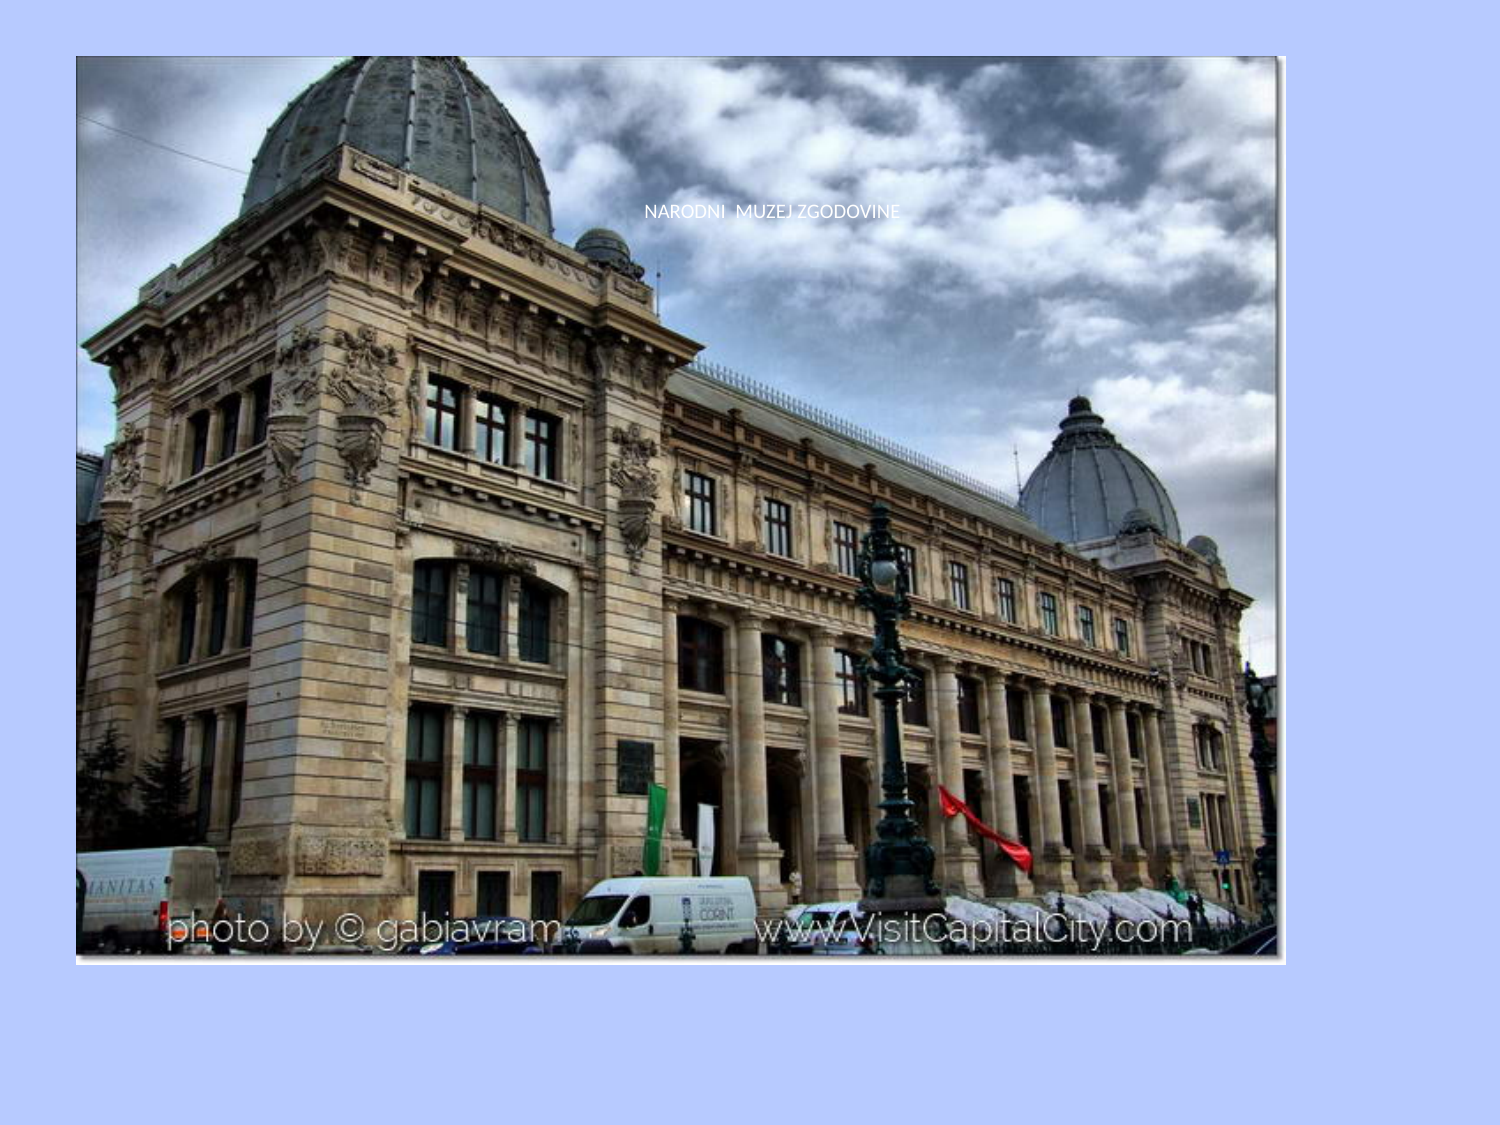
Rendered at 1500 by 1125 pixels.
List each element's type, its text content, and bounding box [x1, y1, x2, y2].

title NARODNI MUZEJ ZGODOVINE [75, 45, 1425, 233]
picture [76, 233, 1286, 262]
list [75, 262, 1425, 1005]
